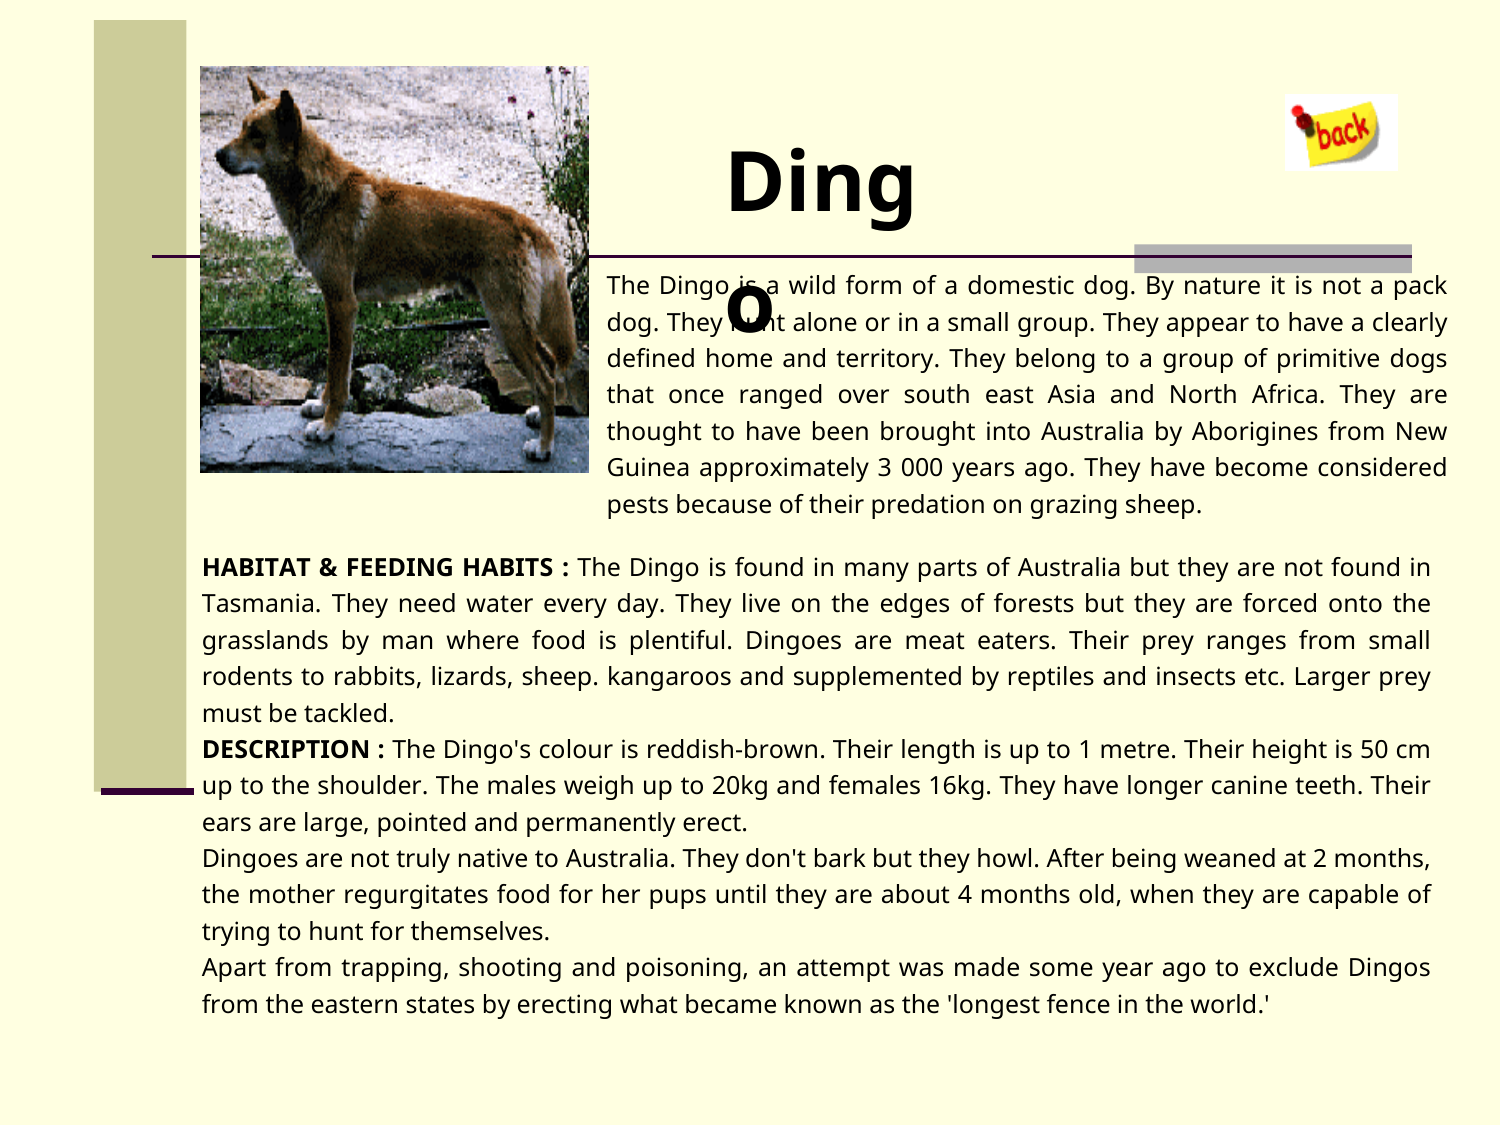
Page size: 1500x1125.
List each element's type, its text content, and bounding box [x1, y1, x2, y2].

text_box The Dingo is a wild form of a domestic dog. By nature it is not a pack dog. They hunt alone or in a small group. They appear to have a clearly defined home and territory. They belong to a group of primitive dogs that once ranged over south east Asia and North Africa. They are thought to have been brought into Australia by Aborigines from New Guinea approximately 3 000 years ago. They have become considered pests because of their predation on grazing sheep. [606, 265, 1450, 530]
text_box HABITAT & FEEDING HABITS : The Dingo is found in many parts of Australia but they are not found in Tasmania. They need water every day. They live on the edges of forests but they are forced onto the grasslands by man where food is plentiful. Dingoes are meat eaters. Their prey ranges from small rodents to rabbits, lizards, sheep. kangaroos and supplemented by reptiles and insects etc. Larger prey must be tackled. DESCRIPTION : The Dingo's colour is reddish-brown. Their length is up to 1 metre. Their height is 50 cm up to the shoulder. The males weigh up to 20kg and females 16kg. They have longer canine teeth. Their ears are large, pointed and permanently erect. Dingoes are not truly native to Australia. They don't bark but they howl. After being weaned at 2 months, the mother regurgitates food for her pups until they are about 4 months old, when they are capable of trying to hunt for themselves. Apart from trapping, shooting and poisoning, an attempt was made some year ago to exclude Dingos from the eastern states by erecting what became known as the 'longest fence in the world.' [201, 547, 1434, 1077]
picture [200, 66, 589, 473]
text_box Dingo [724, 114, 953, 232]
picture [1285, 94, 1398, 171]
